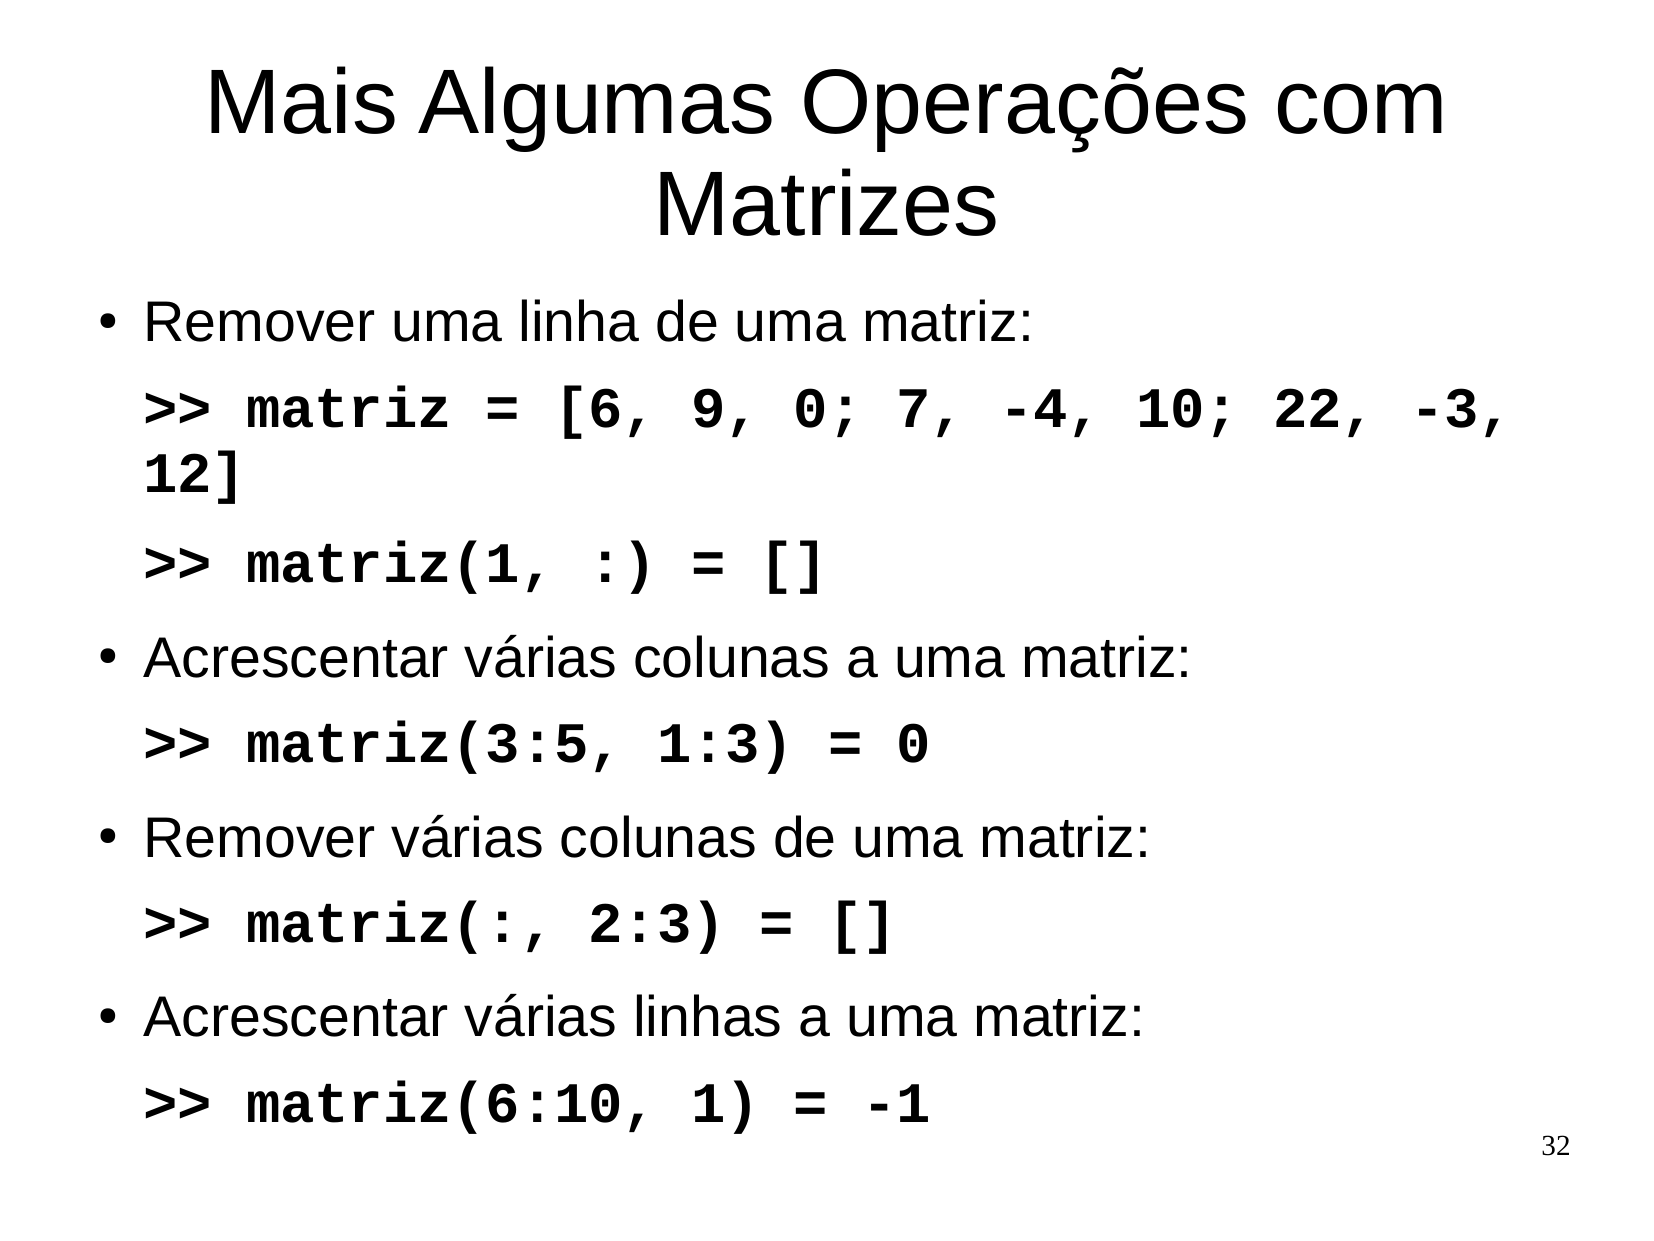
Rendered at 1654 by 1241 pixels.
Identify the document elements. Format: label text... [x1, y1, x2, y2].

title Mais Algumas Operações com Matrizes [82, 49, 1571, 257]
list Remover uma linha de uma matriz: >> matriz = [6, 9, 0; 7, -4, 10; 22, -3, 12] >> matriz(1, :) = [] Acrescentar várias colunas a uma matriz: >> matriz(3:5, 1:3) = 0 Remover várias colunas de uma matriz: >> matriz(:, 2:3) = [] Acrescentar várias linhas a uma matriz: >> matriz(6:10, 1) = -1 [82, 290, 1571, 1146]
